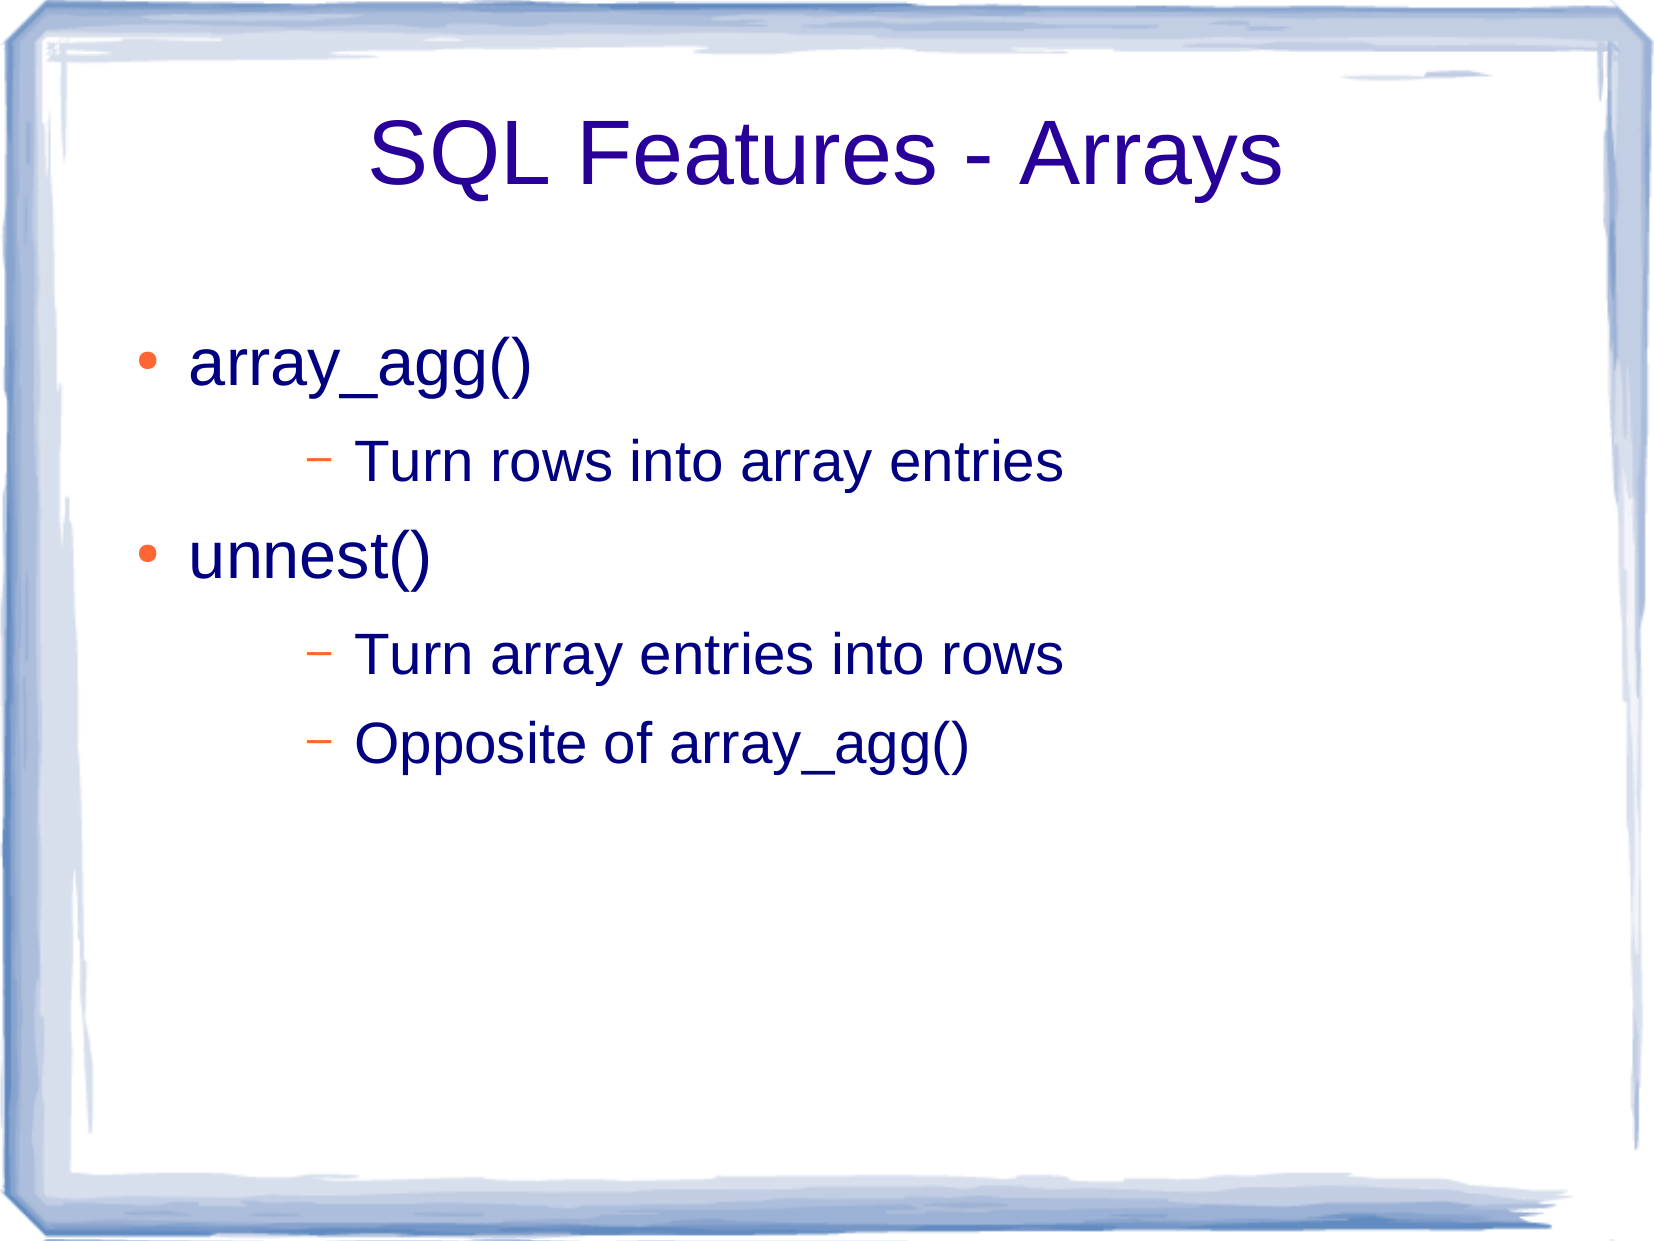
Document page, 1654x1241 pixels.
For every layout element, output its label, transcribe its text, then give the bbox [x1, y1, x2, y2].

title SQL Features - Arrays [82, 56, 1571, 250]
list array_agg() Turn rows into array entries unnest() Turn array entries into rows Opposite of array_agg() [118, 324, 1571, 990]
picture [0, 0, 1654, 1241]
